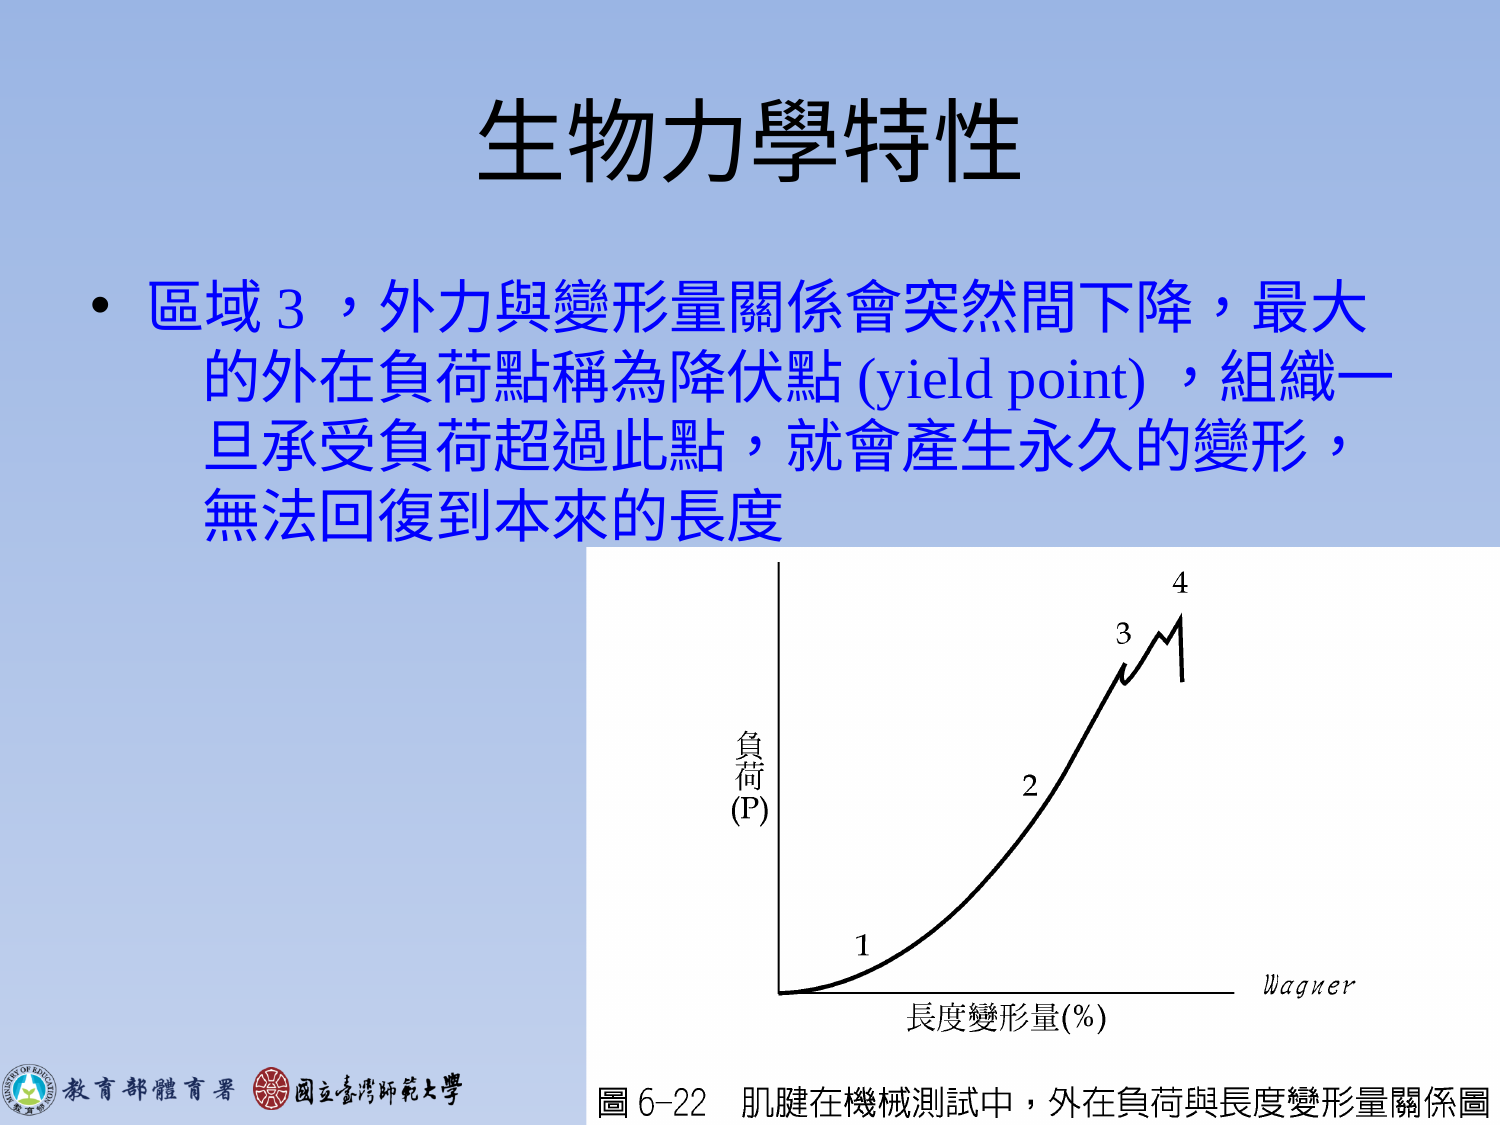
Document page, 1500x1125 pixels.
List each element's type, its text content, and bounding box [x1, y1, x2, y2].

title 生物力學特性 [75, 45, 1426, 233]
list 區域3，外力與變形量關係會突然間下降，最大的外在負荷點稱為降伏點(yield point)，組織一旦承受負荷超過此點，就會產生永久的變形，無法回復到本來的長度 [75, 262, 1426, 1005]
picture [586, 547, 1500, 1125]
